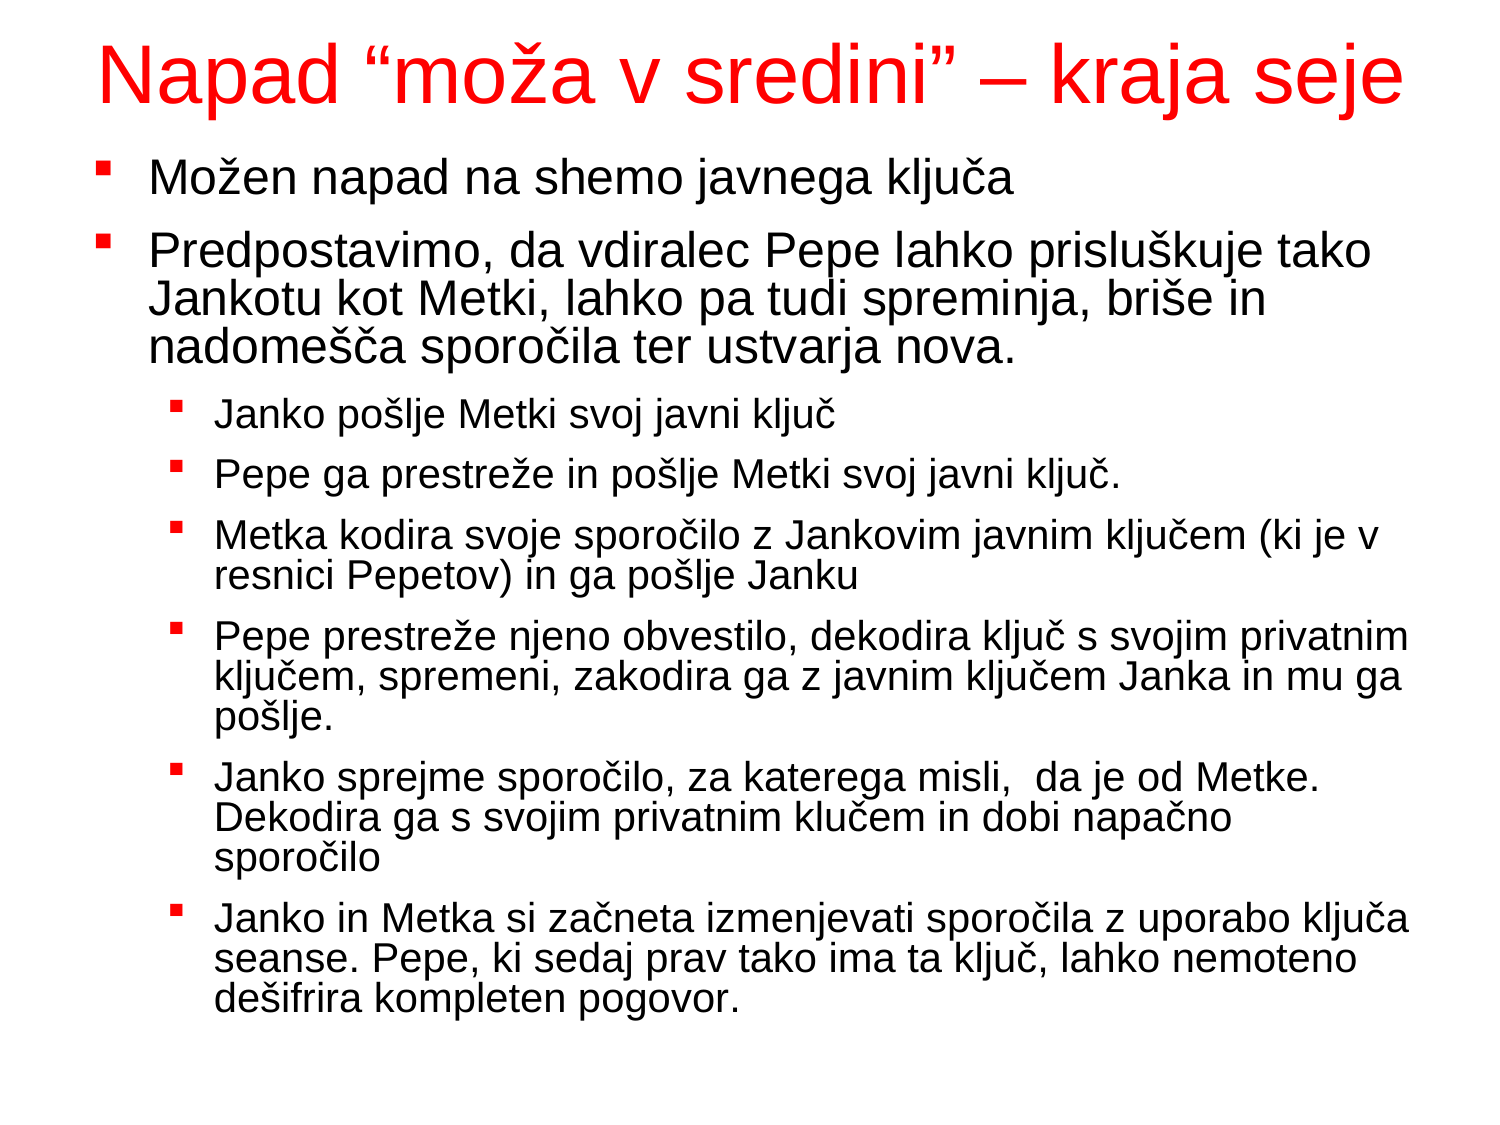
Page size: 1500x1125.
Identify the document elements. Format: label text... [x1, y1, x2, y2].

list Možen napad na shemo javnega ključa Predpostavimo, da vdiralec Pepe lahko prisluškuje tako Jankotu kot Metki, lahko pa tudi spreminja, briše in nadomešča sporočila ter ustvarja nova. Janko pošlje Metki svoj javni ključ Pepe ga prestreže in pošlje Metki svoj javni ključ. Metka kodira svoje sporočilo z Jankovim javnim ključem (ki je v resnici Pepetov) in ga pošlje Janku Pepe prestreže njeno obvestilo, dekodira ključ s svojim privatnim ključem, spremeni, zakodira ga z javnim ključem Janka in mu ga pošlje. Janko sprejme sporočilo, za katerega misli, da je od Metke. Dekodira ga s svojim privatnim klučem in dobi napačno sporočilo Janko in Metka si začneta izmenjevati sporočila z uporabo ključa seanse. Pepe, ki sedaj prav tako ima ta ključ, lahko nemoteno dešifrira kompleten pogovor. [76, 148, 1427, 1050]
title Napad “moža v sredini” – kraja seje [76, 0, 1427, 140]
